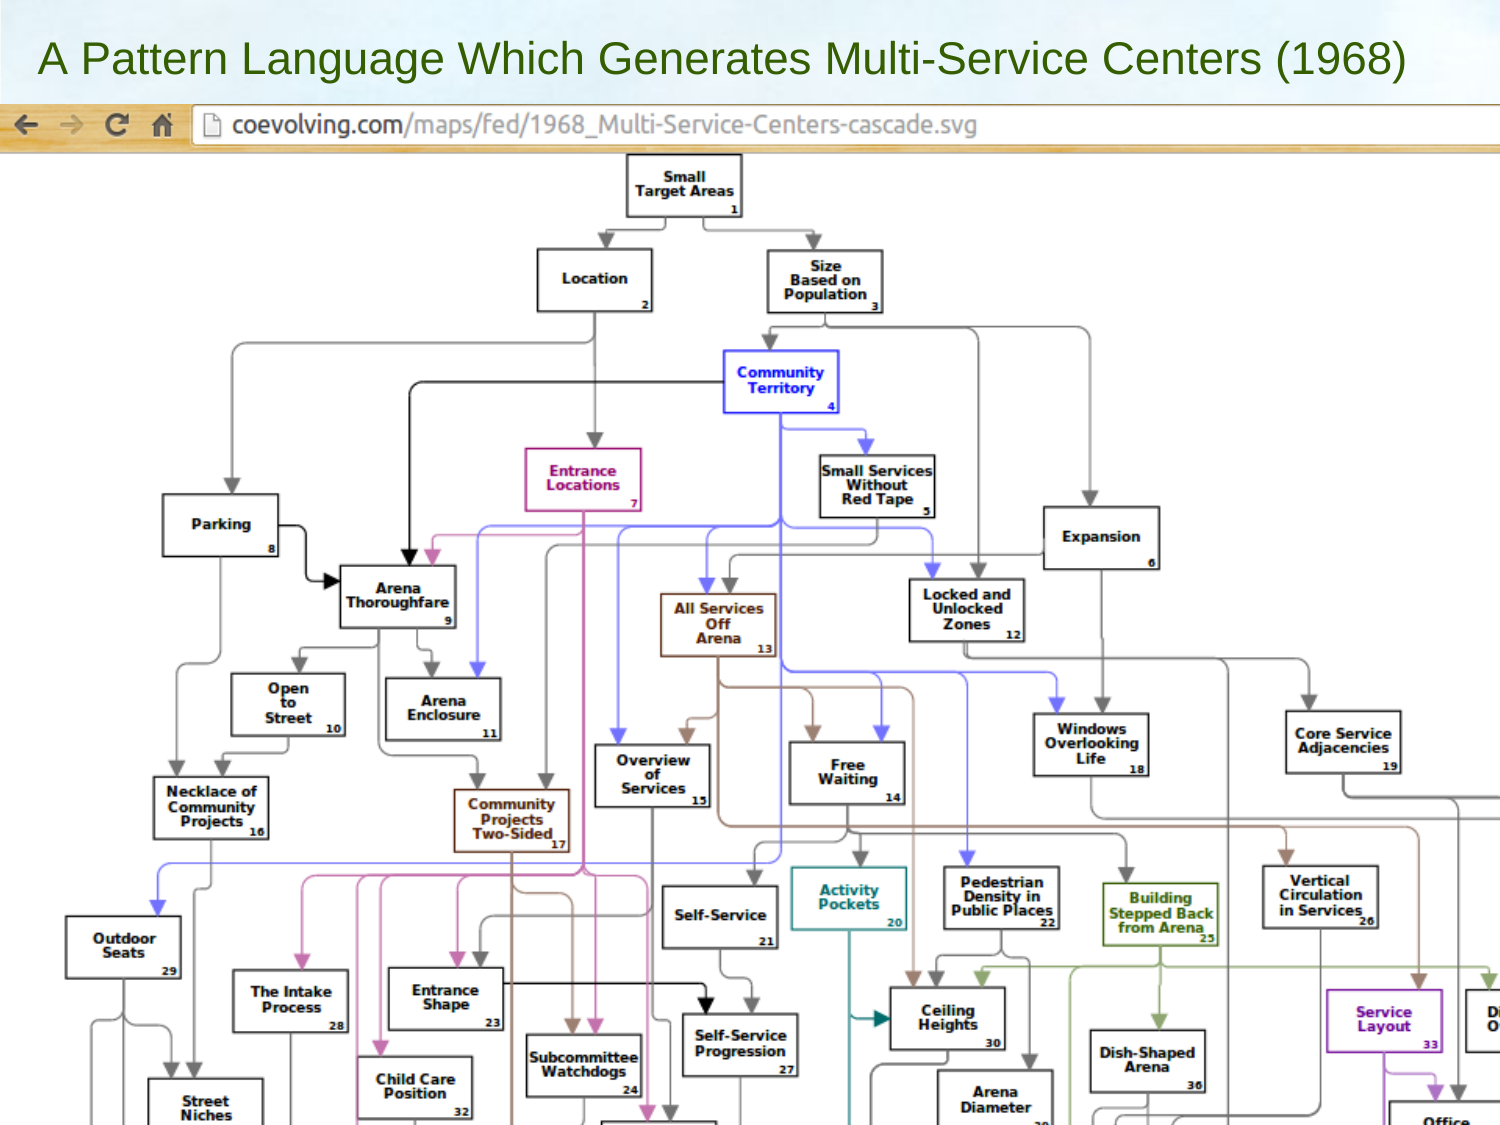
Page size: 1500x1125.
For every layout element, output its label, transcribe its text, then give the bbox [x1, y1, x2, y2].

picture [0, 0, 1500, 1125]
title A Pattern Language Which Generates Multi-Service Centers (1968) [37, 37, 1463, 104]
